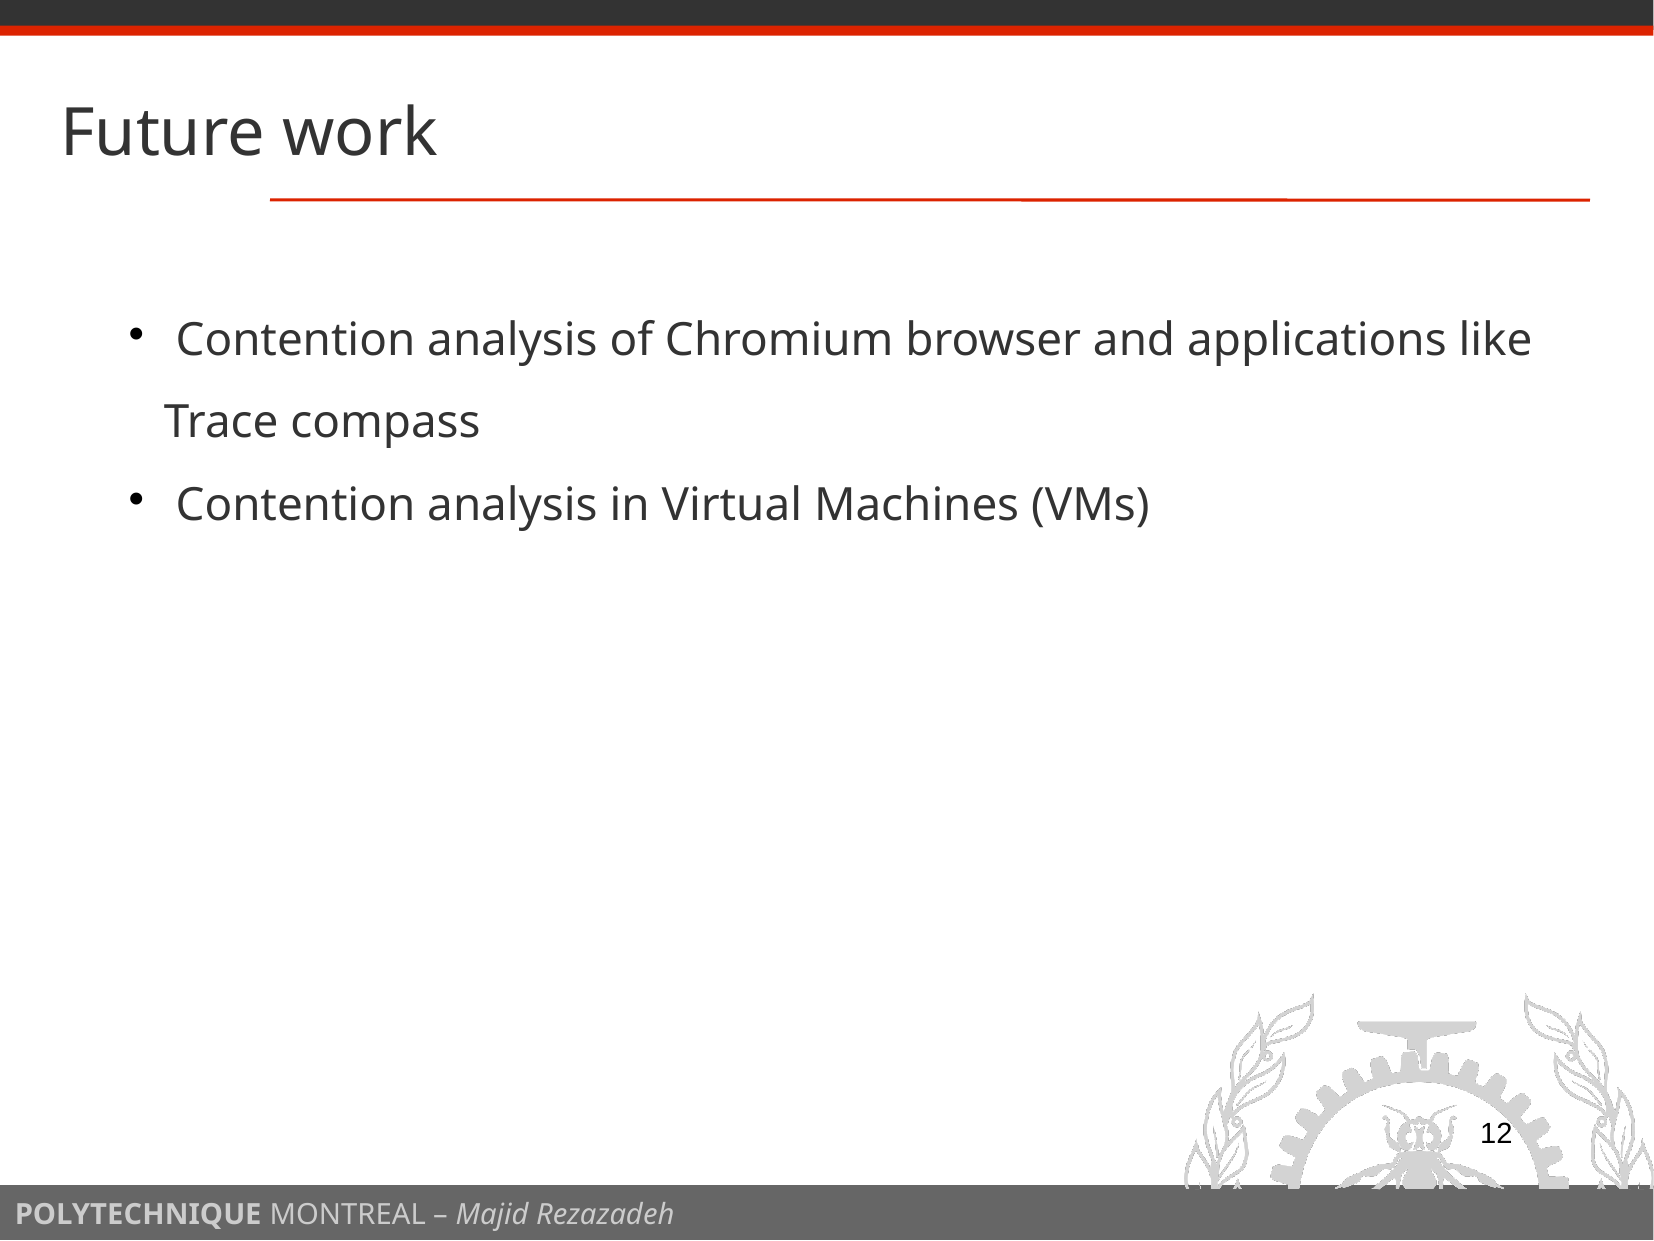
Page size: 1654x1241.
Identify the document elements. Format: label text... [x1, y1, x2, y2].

text_box [0, 0, 1654, 36]
picture [1184, 967, 1654, 1216]
text_box 12 [1465, 1107, 1543, 1187]
text_box POLYTECHNIQUE MONTREAL – Majid Rezazadeh [0, 1185, 1654, 1240]
text_box Contention analysis of Chromium browser and applications like Trace compass Contention analysis in Virtual Machines (VMs) [73, 274, 1590, 972]
text_box Future work [60, 37, 1590, 180]
